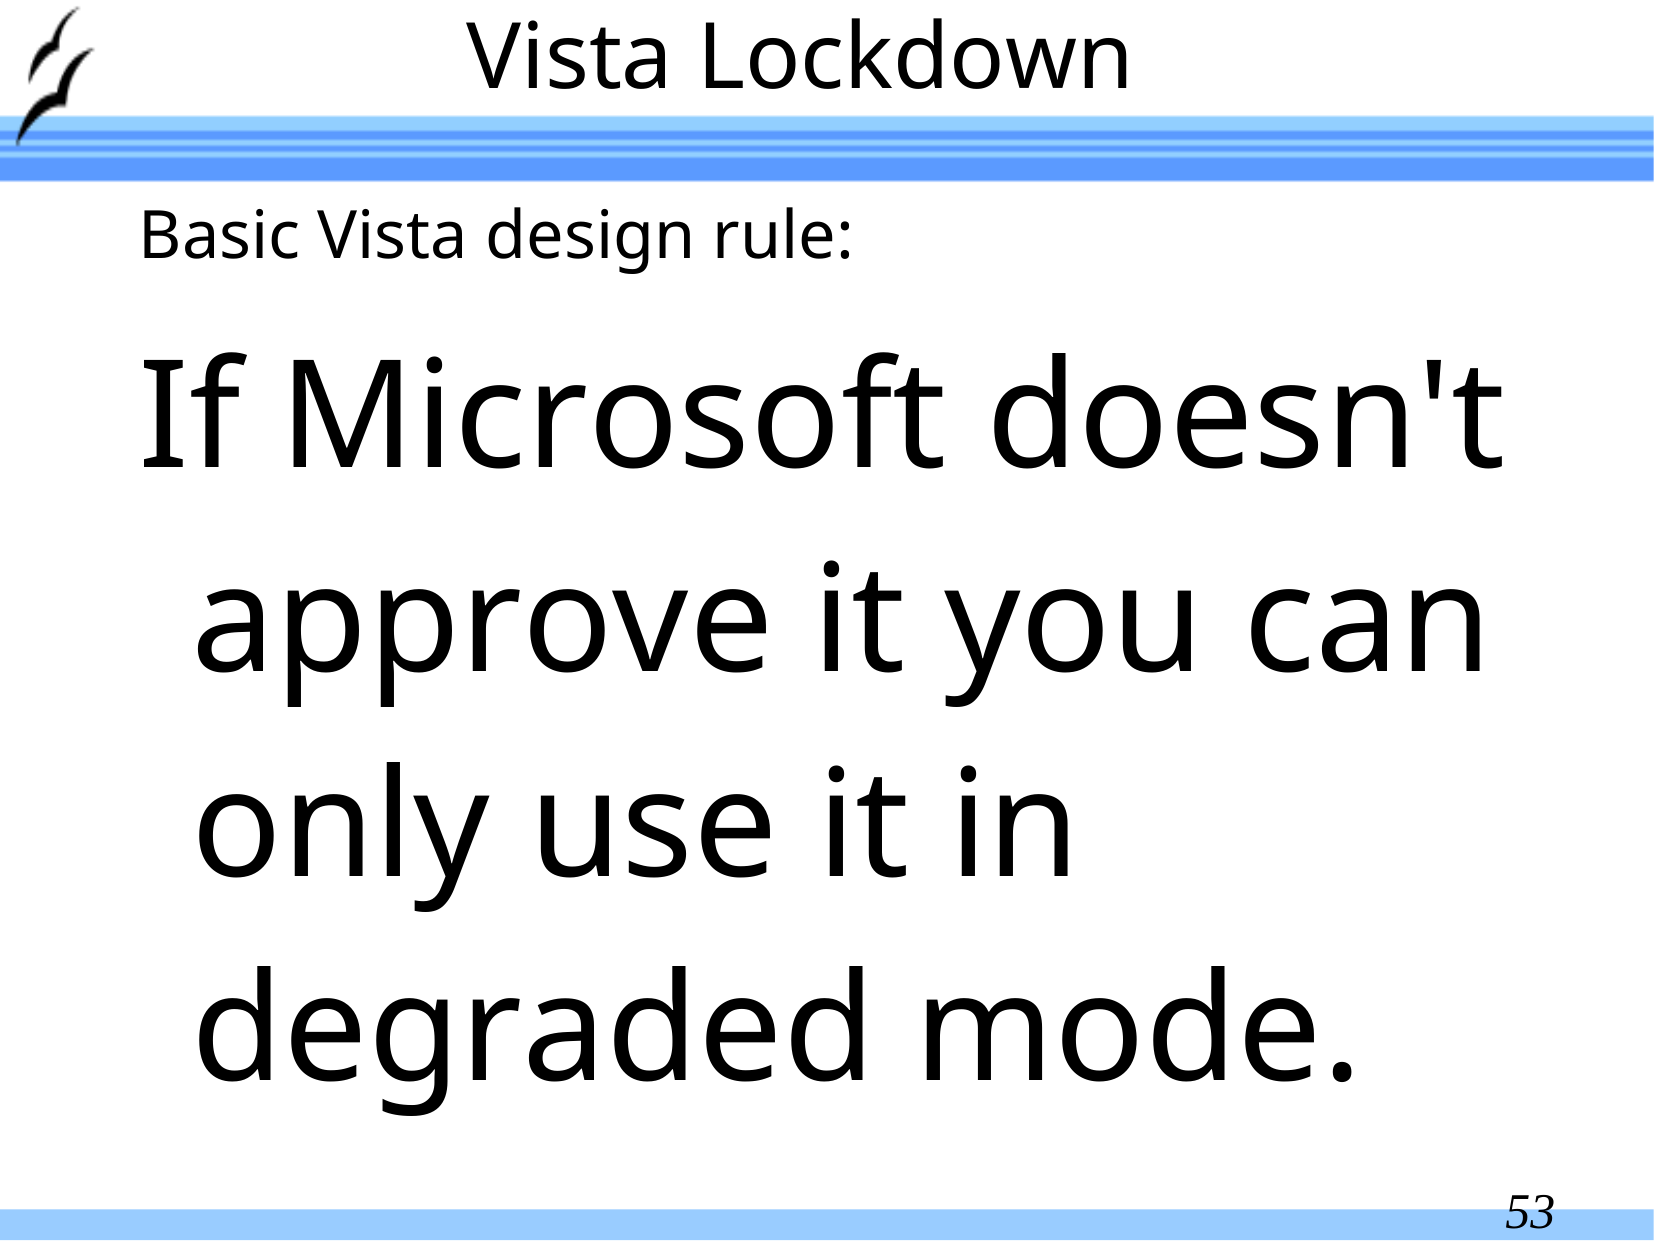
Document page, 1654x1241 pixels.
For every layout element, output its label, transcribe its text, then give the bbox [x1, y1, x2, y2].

title Vista Lockdown [94, 0, 1507, 121]
list Basic Vista design rule: If Microsoft doesn't approve it you can only use it in degraded mode. [120, 187, 1533, 1197]
picture [0, 0, 1654, 188]
